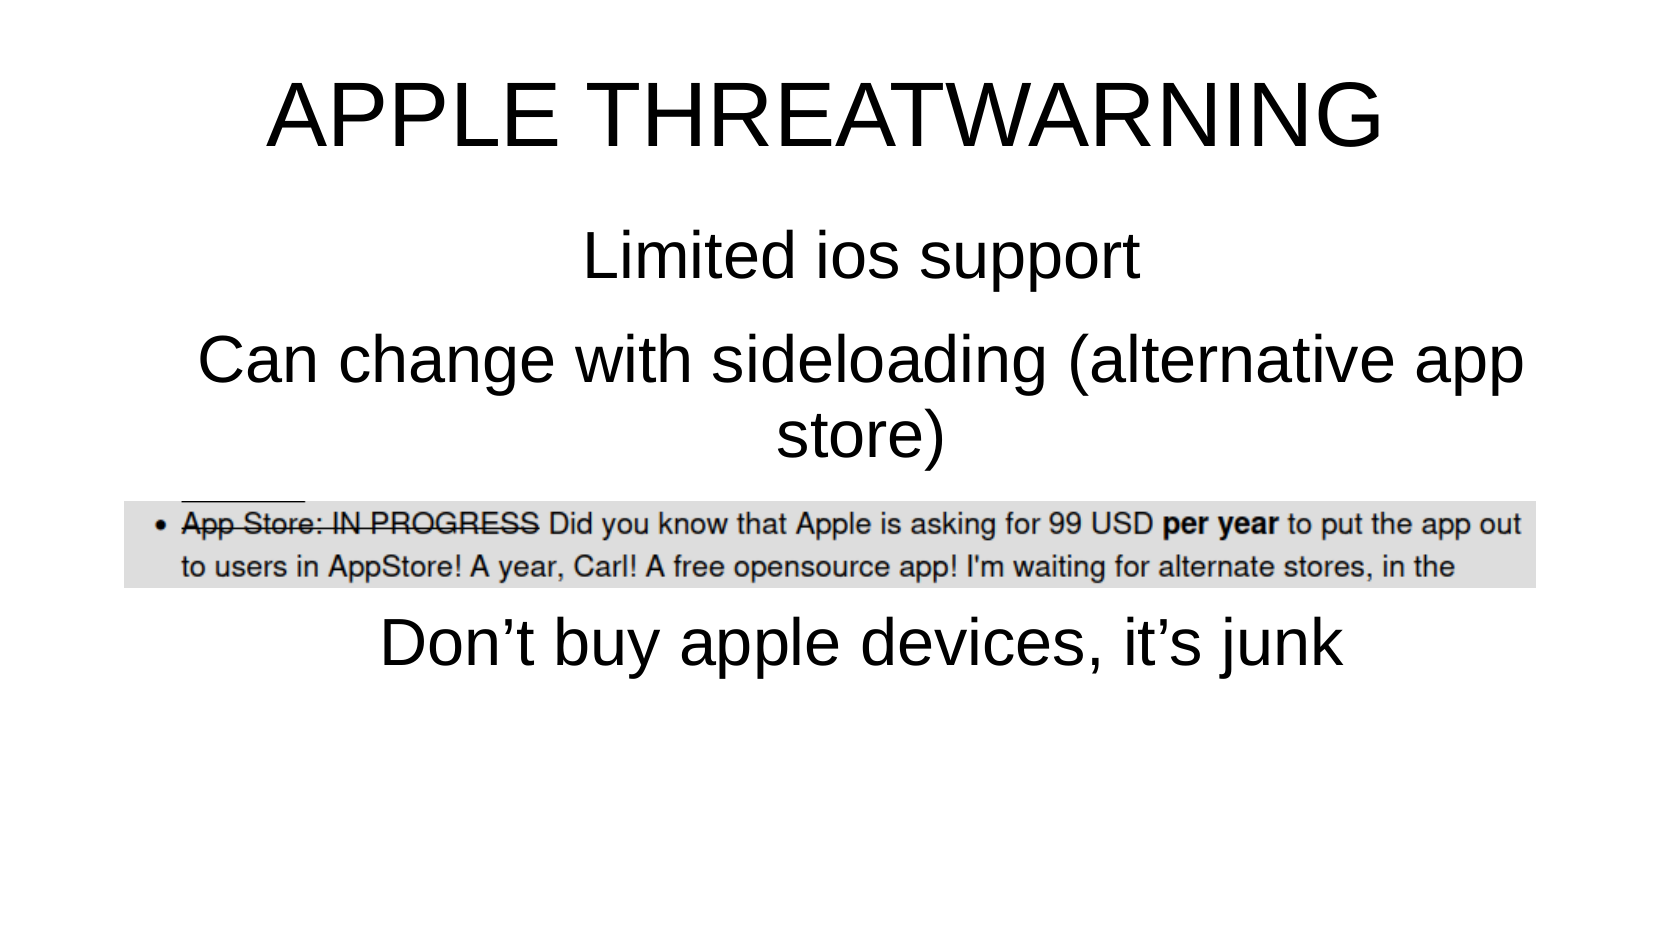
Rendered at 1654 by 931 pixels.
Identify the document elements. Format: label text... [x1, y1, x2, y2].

picture [124, 501, 1536, 588]
list Limited ios support Can change with sideloading (alternative app store) Don’t buy apple devices, it’s junk [82, 217, 1571, 758]
title APPLE THREATWARNING [82, 37, 1571, 193]
